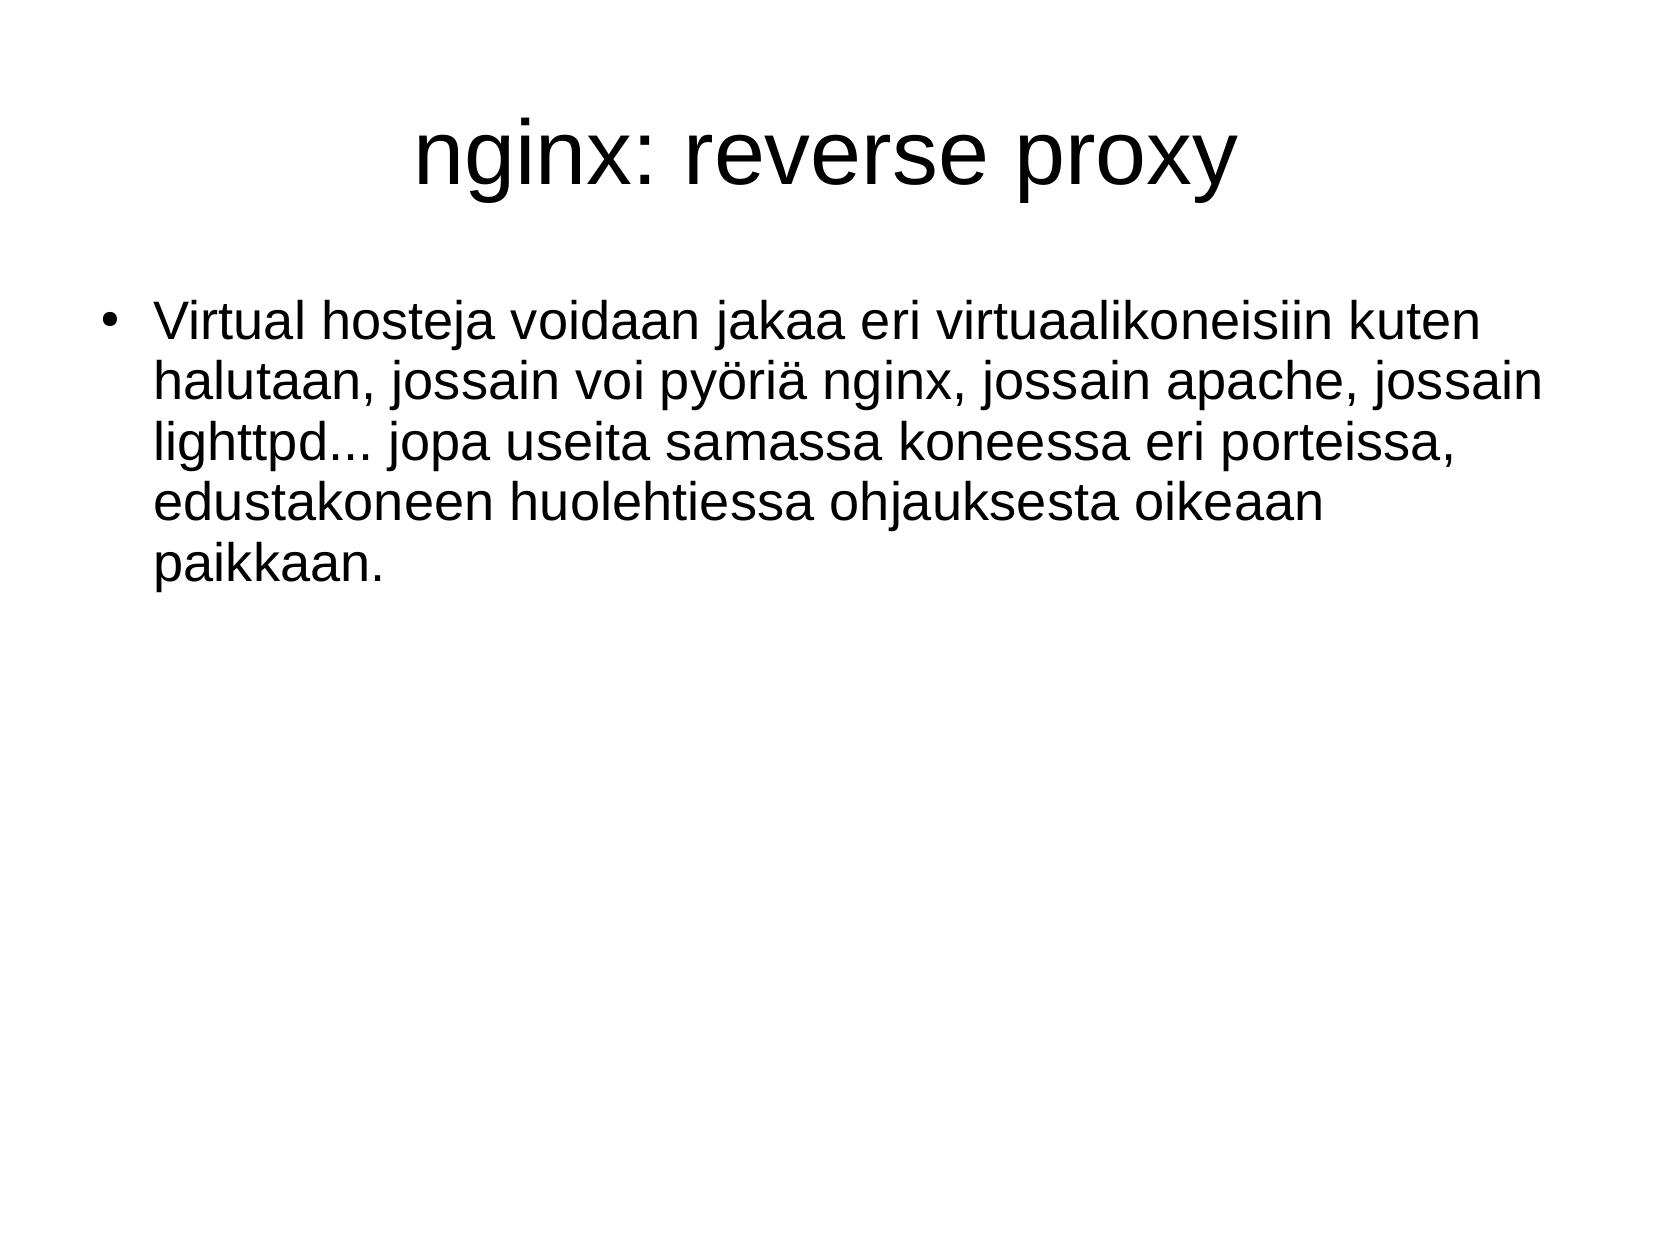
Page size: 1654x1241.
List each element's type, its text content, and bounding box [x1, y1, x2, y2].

title nginx: reverse proxy [82, 49, 1571, 257]
list Virtual hosteja voidaan jakaa eri virtuaalikoneisiin kuten halutaan, jossain voi pyöriä nginx, jossain apache, jossain lighttpd... jopa useita samassa koneessa eri porteissa, edustakoneen huolehtiessa ohjauksesta oikeaan paikkaan. [82, 290, 1571, 1010]
